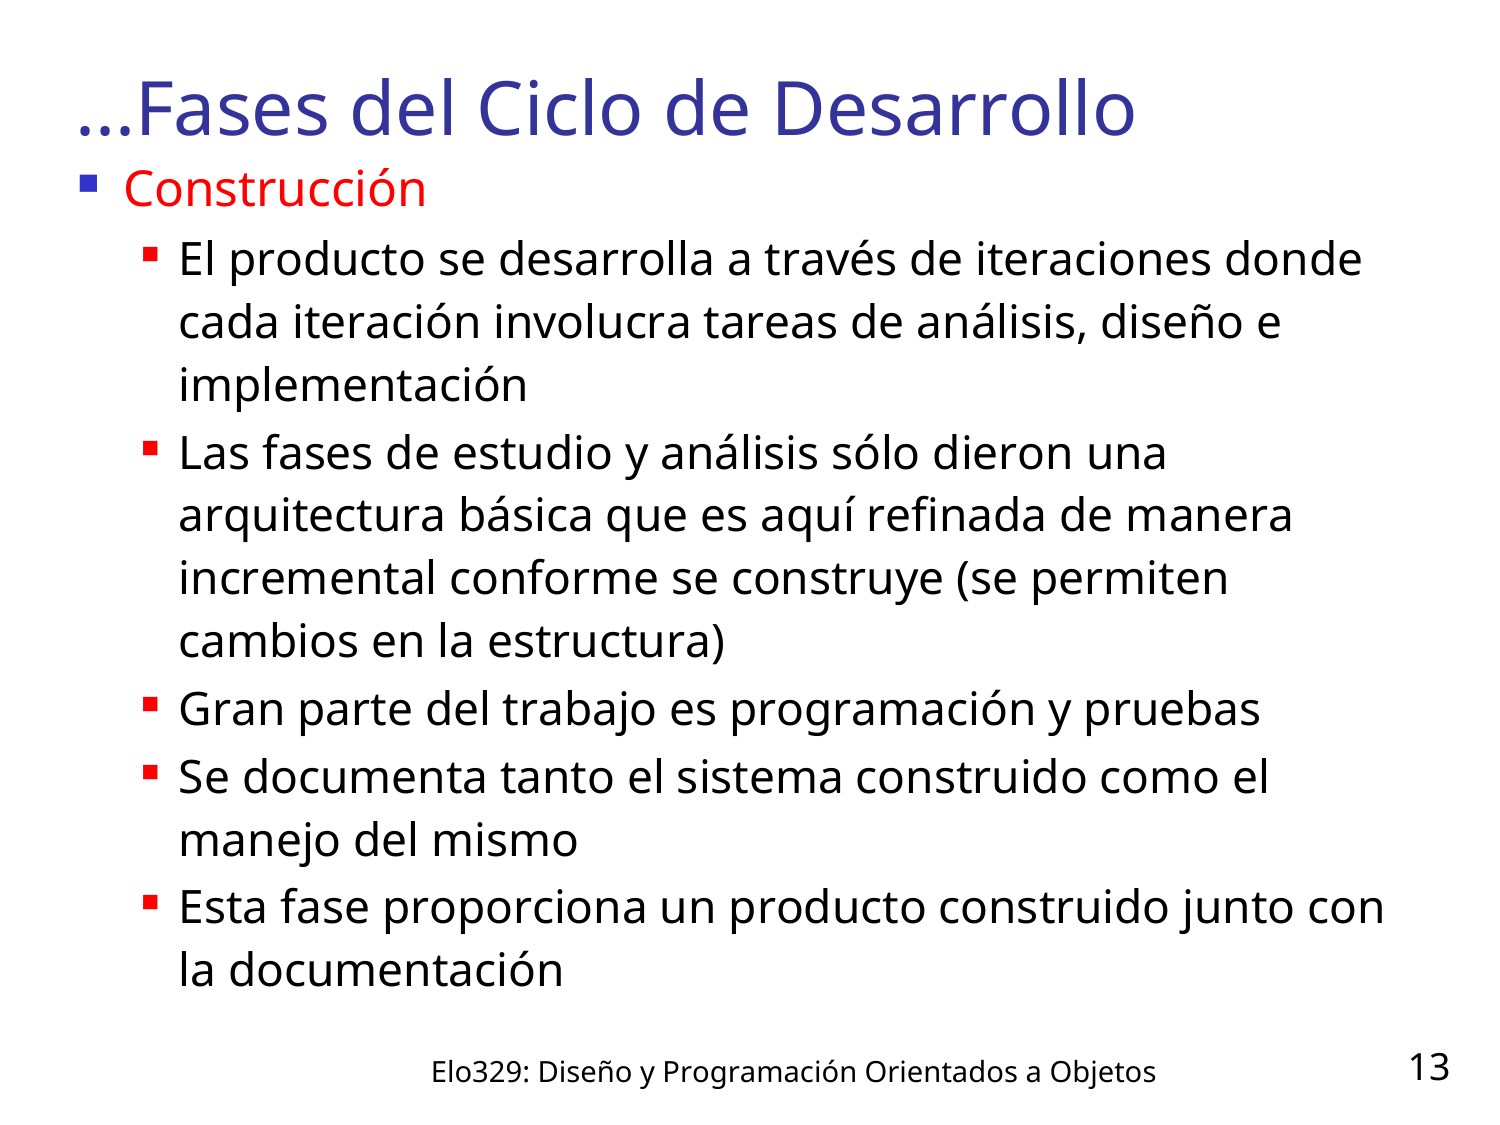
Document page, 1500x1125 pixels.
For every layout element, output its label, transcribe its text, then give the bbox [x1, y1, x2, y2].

list Construcción El producto se desarrolla a través de iteraciones donde cada iteración involucra tareas de análisis, diseño e implementación Las fases de estudio y análisis sólo dieron una arquitectura básica que es aquí refinada de manera incremental conforme se construye (se permiten cambios en la estructura)‏ Gran parte del trabajo es programación y pruebas Se documenta tanto el sistema construido como el manejo del mismo Esta fase proporciona un producto construido junto con la documentación [77, 153, 1401, 1002]
title ...Fases del Ciclo de Desarrollo [75, 25, 1426, 188]
